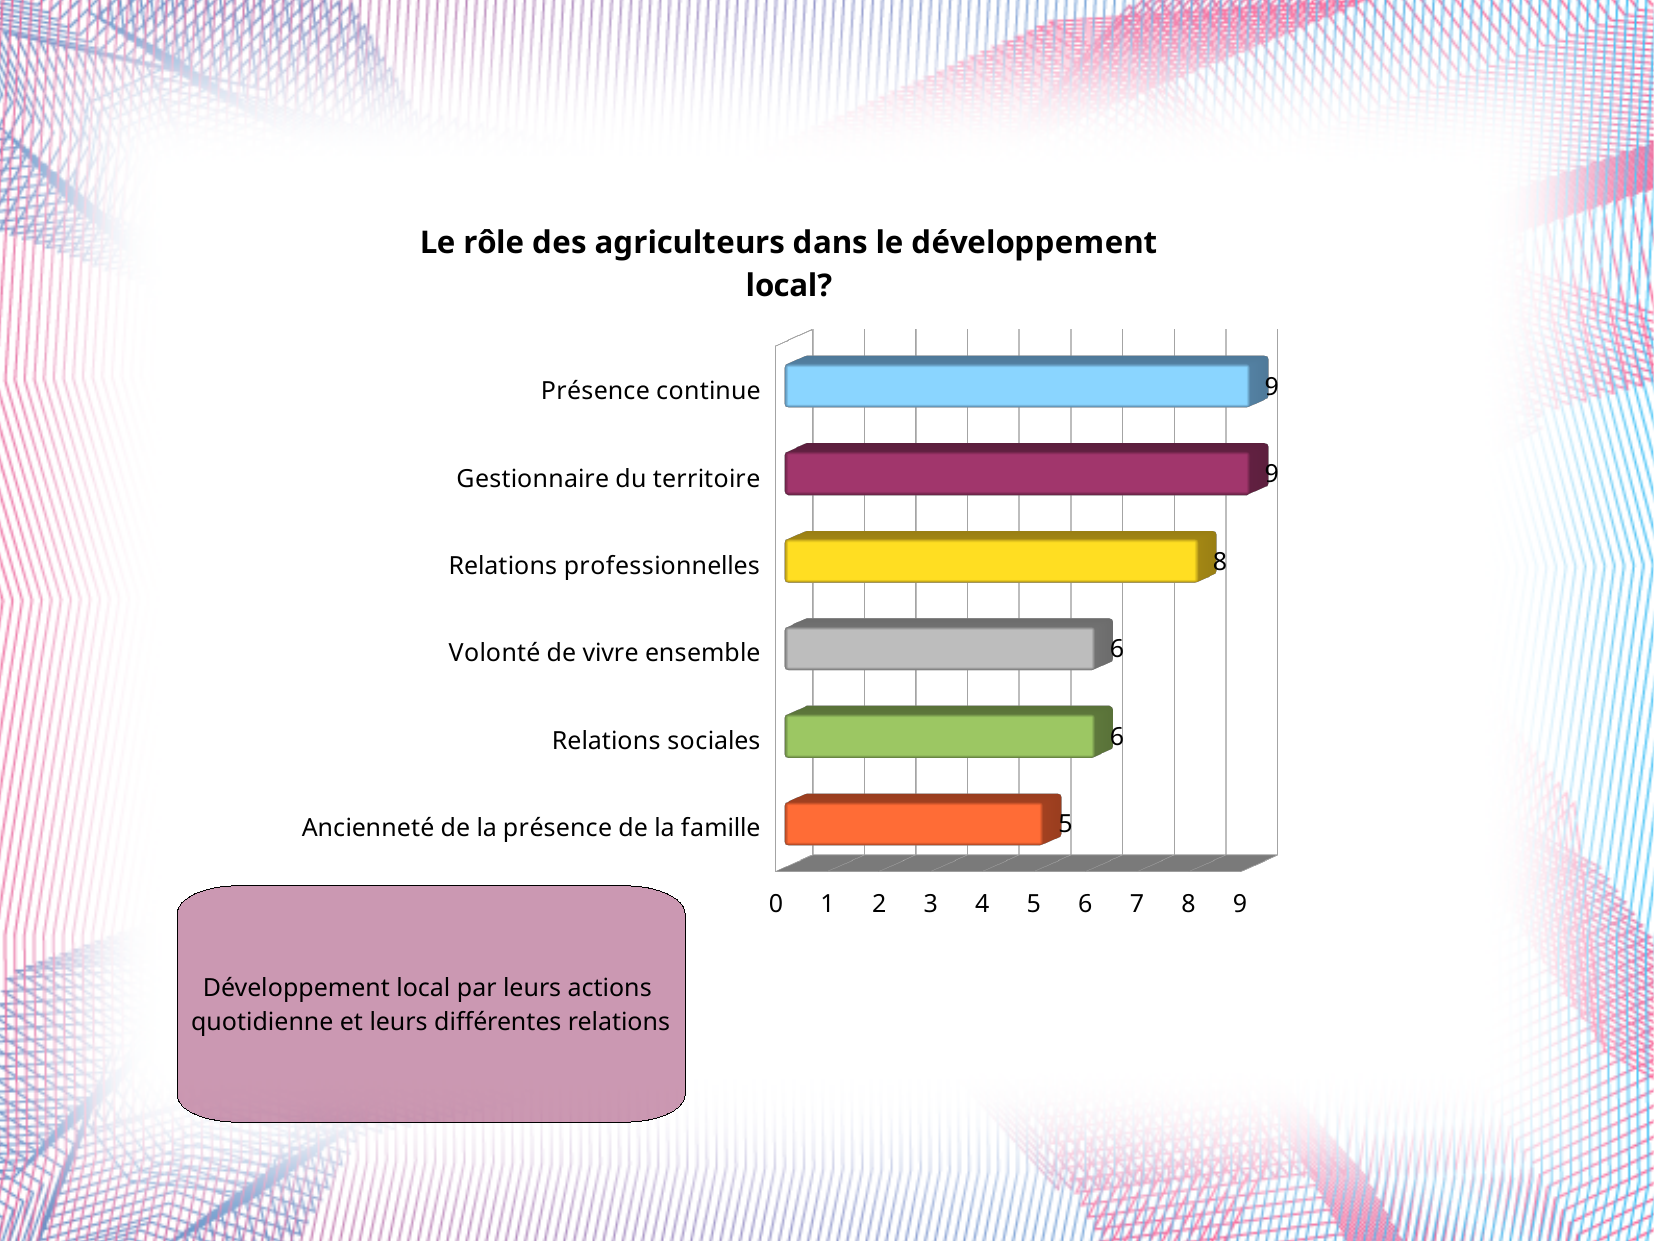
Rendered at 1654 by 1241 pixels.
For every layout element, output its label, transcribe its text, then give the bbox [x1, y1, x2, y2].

chart [279, 188, 1299, 936]
text_box Développement local par leurs actions quotidienne et leurs différentes relations [177, 885, 686, 1123]
picture [0, 0, 1654, 1241]
